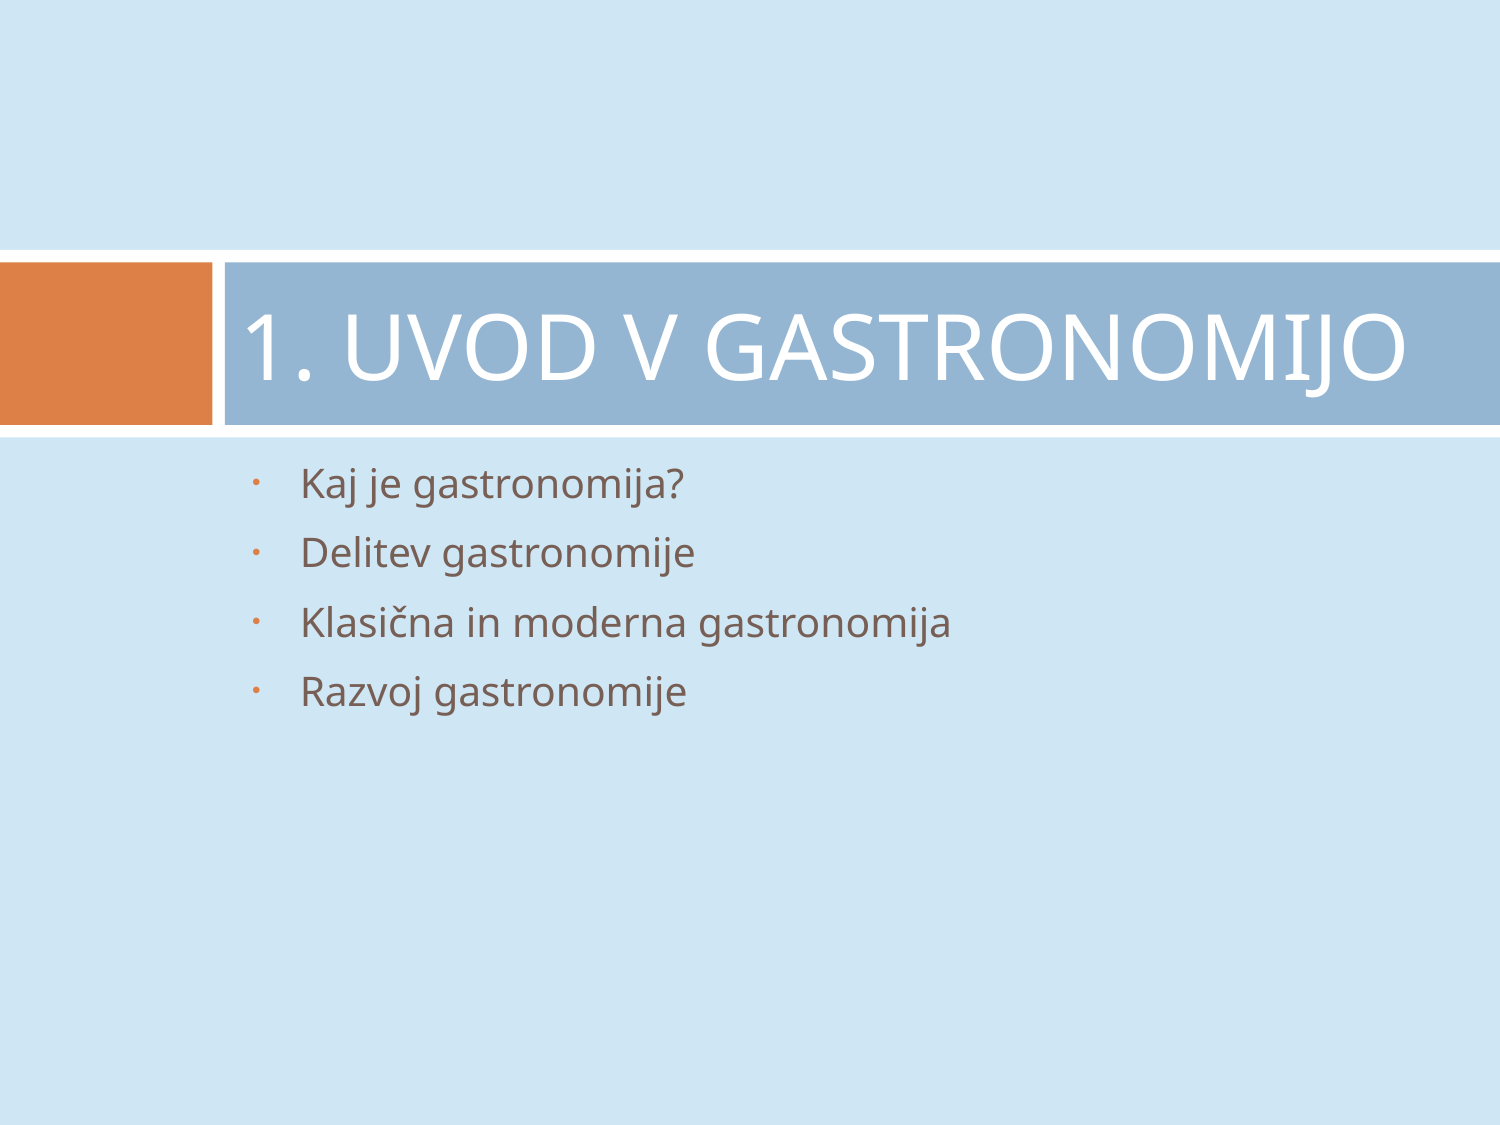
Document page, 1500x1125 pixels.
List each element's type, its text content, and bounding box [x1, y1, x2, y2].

list Kaj je gastronomija? Delitev gastronomije Klasična in moderna gastronomija Razvoj gastronomije [225, 450, 1394, 725]
title 1. UVOD V GASTRONOMIJO [225, 262, 1475, 425]
